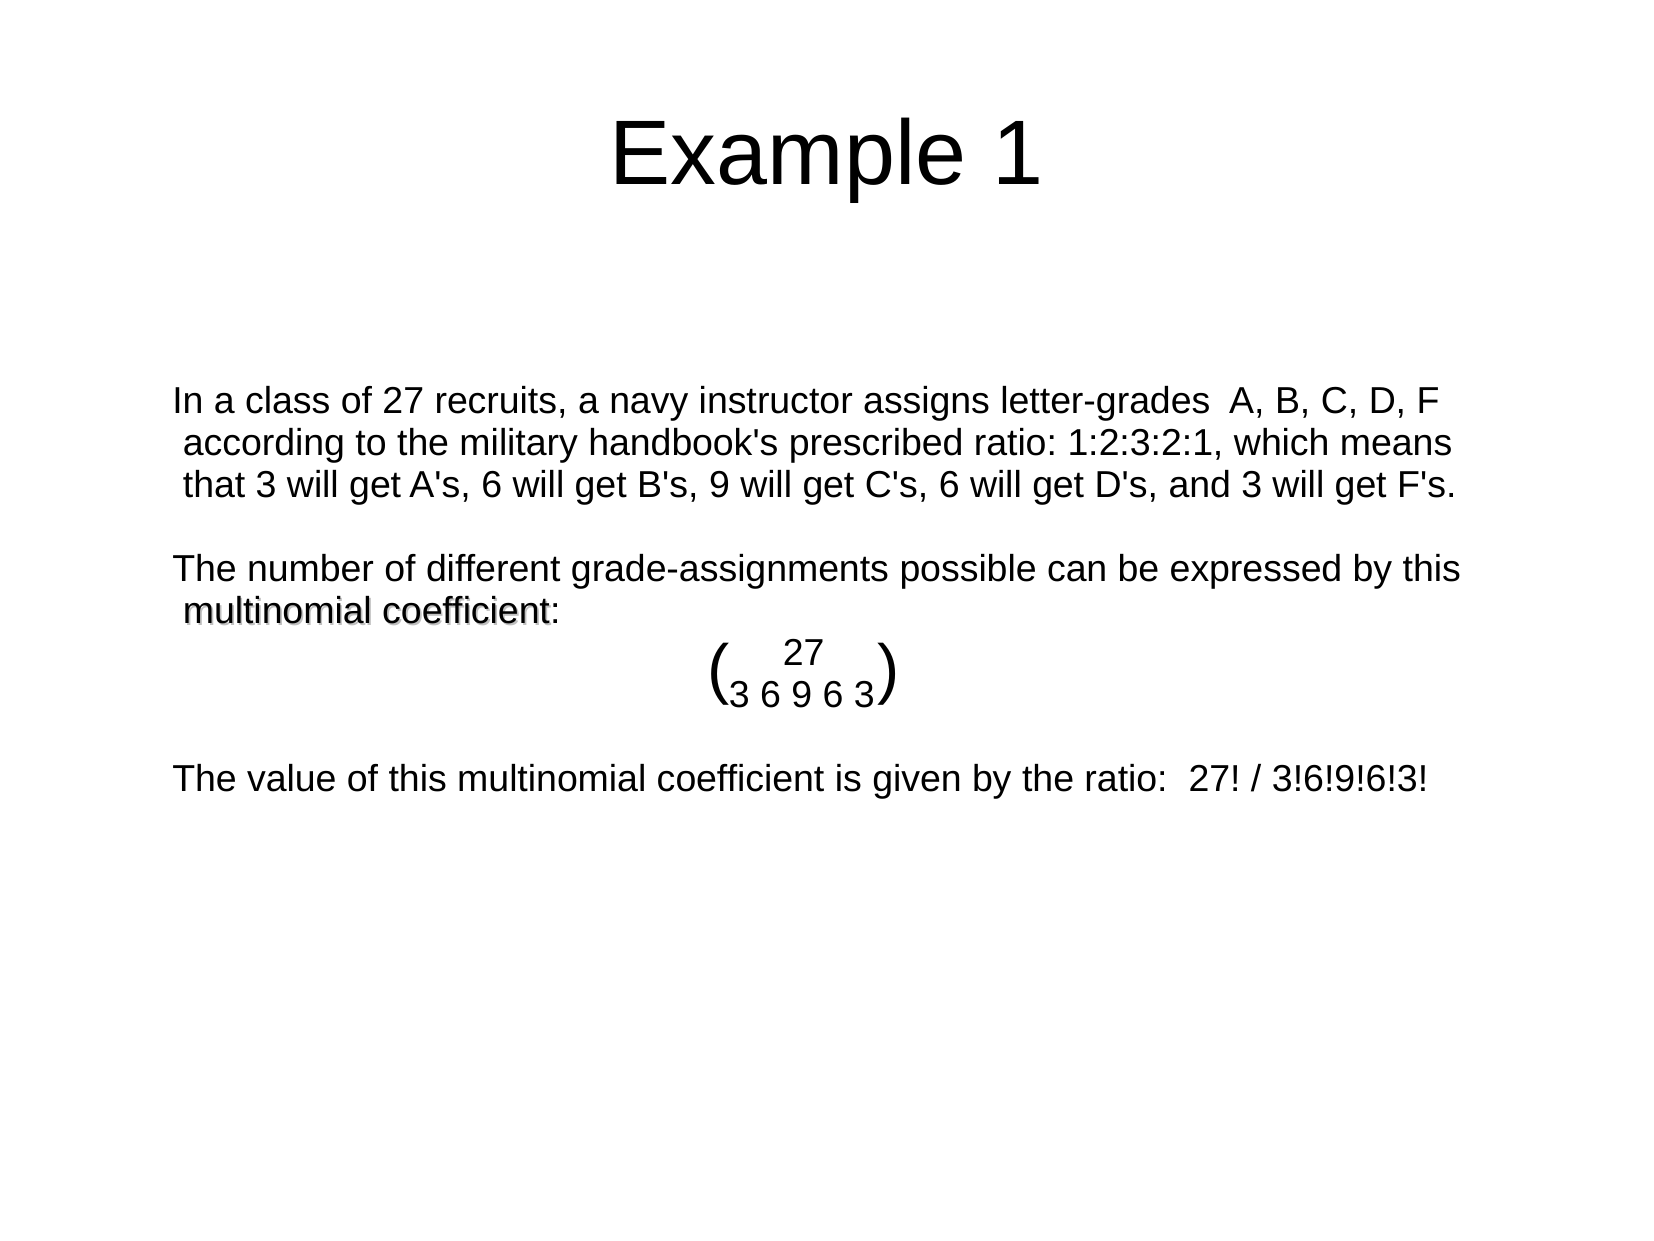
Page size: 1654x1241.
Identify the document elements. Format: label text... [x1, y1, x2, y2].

title Example 1 [82, 49, 1571, 257]
text_box ) [862, 623, 952, 751]
text_box In a class of 27 recruits, a navy instructor assigns letter-grades A, B, C, D, F according to the military handbook's prescribed ratio: 1:2:3:2:1, which means that 3 will get A's, 6 will get B's, 9 will get C's, 6 will get D's, and 3 will get F's. The number of different grade-assignments possible can be expressed by this multinomial coefficient: 27 3 6 9 6 3 The value of this multinomial coefficient is given by the ratio: 27! / 3!6!9!6!3! [157, 372, 1479, 850]
text_box ( [600, 623, 745, 714]
